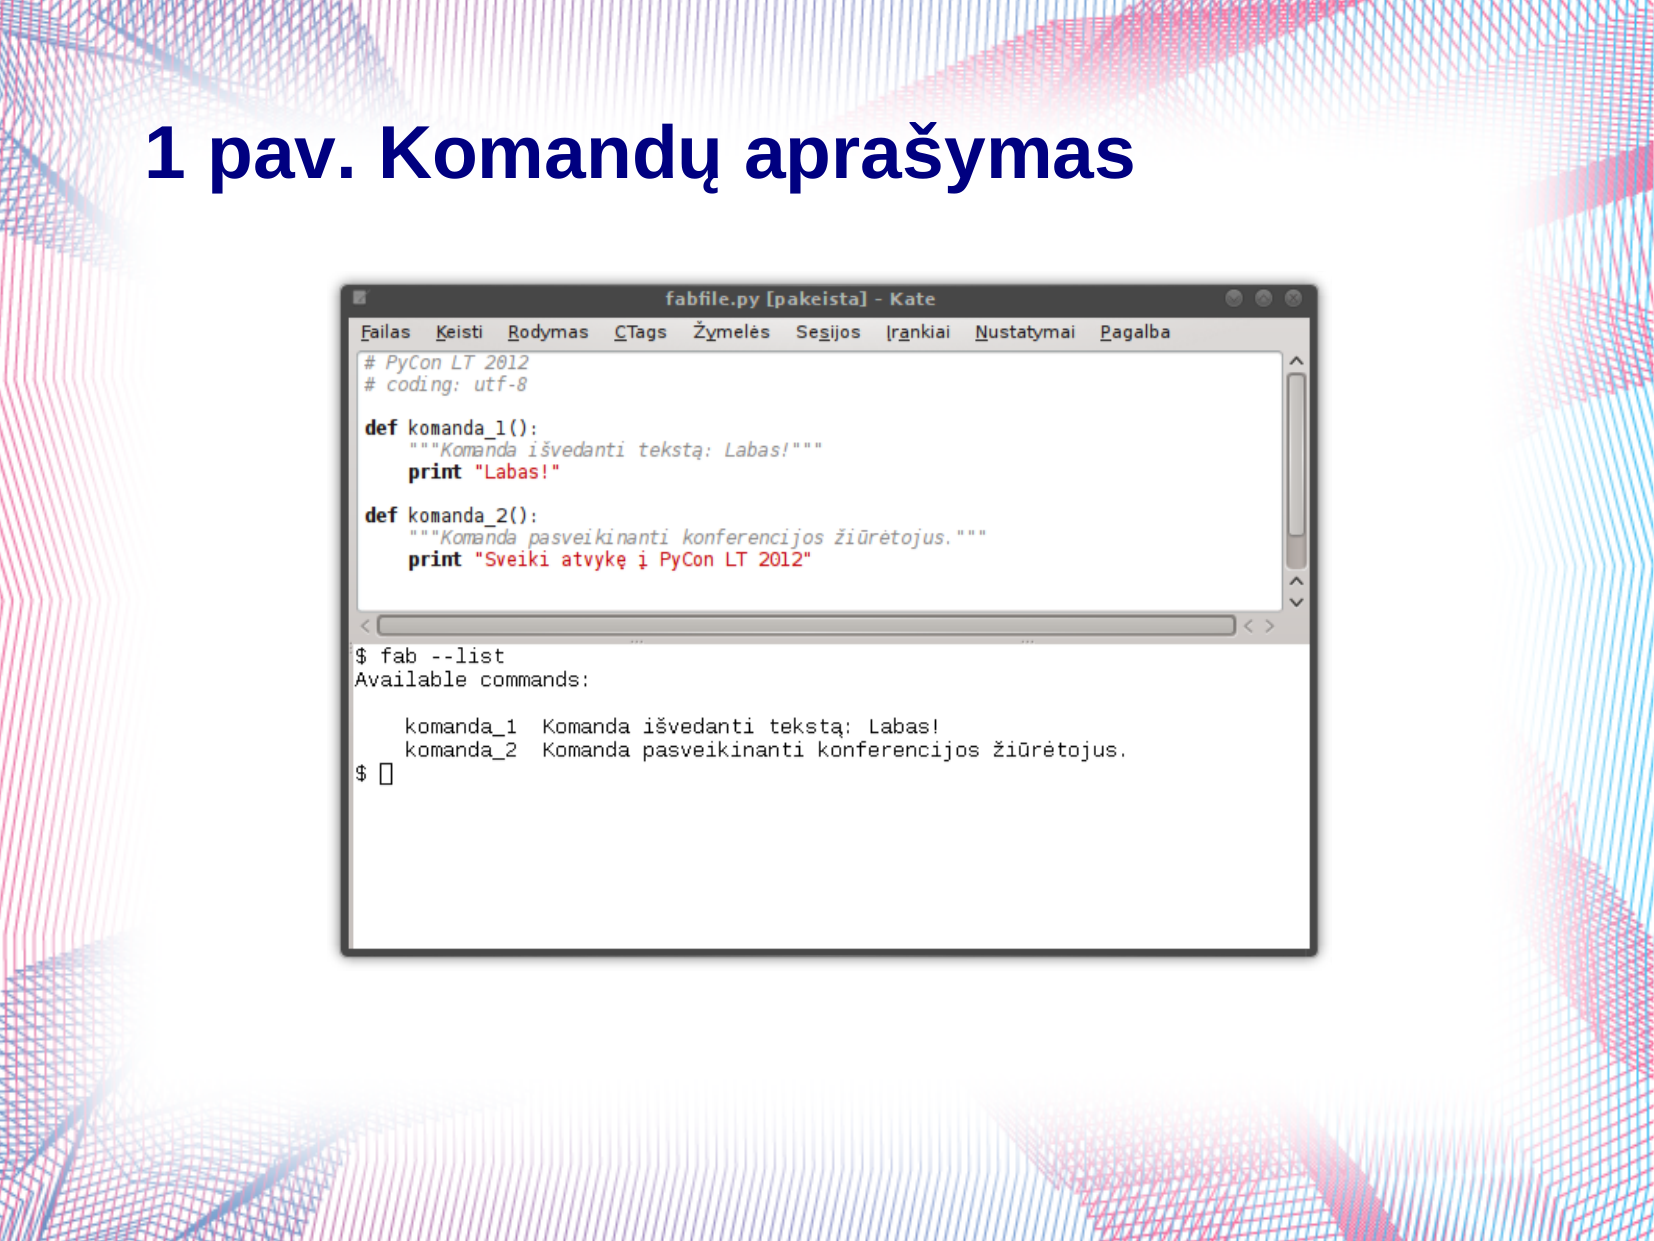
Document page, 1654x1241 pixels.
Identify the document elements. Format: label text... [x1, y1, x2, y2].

picture [0, 0, 1654, 1241]
title 1 pav. Komandų aprašymas [82, 49, 1571, 257]
